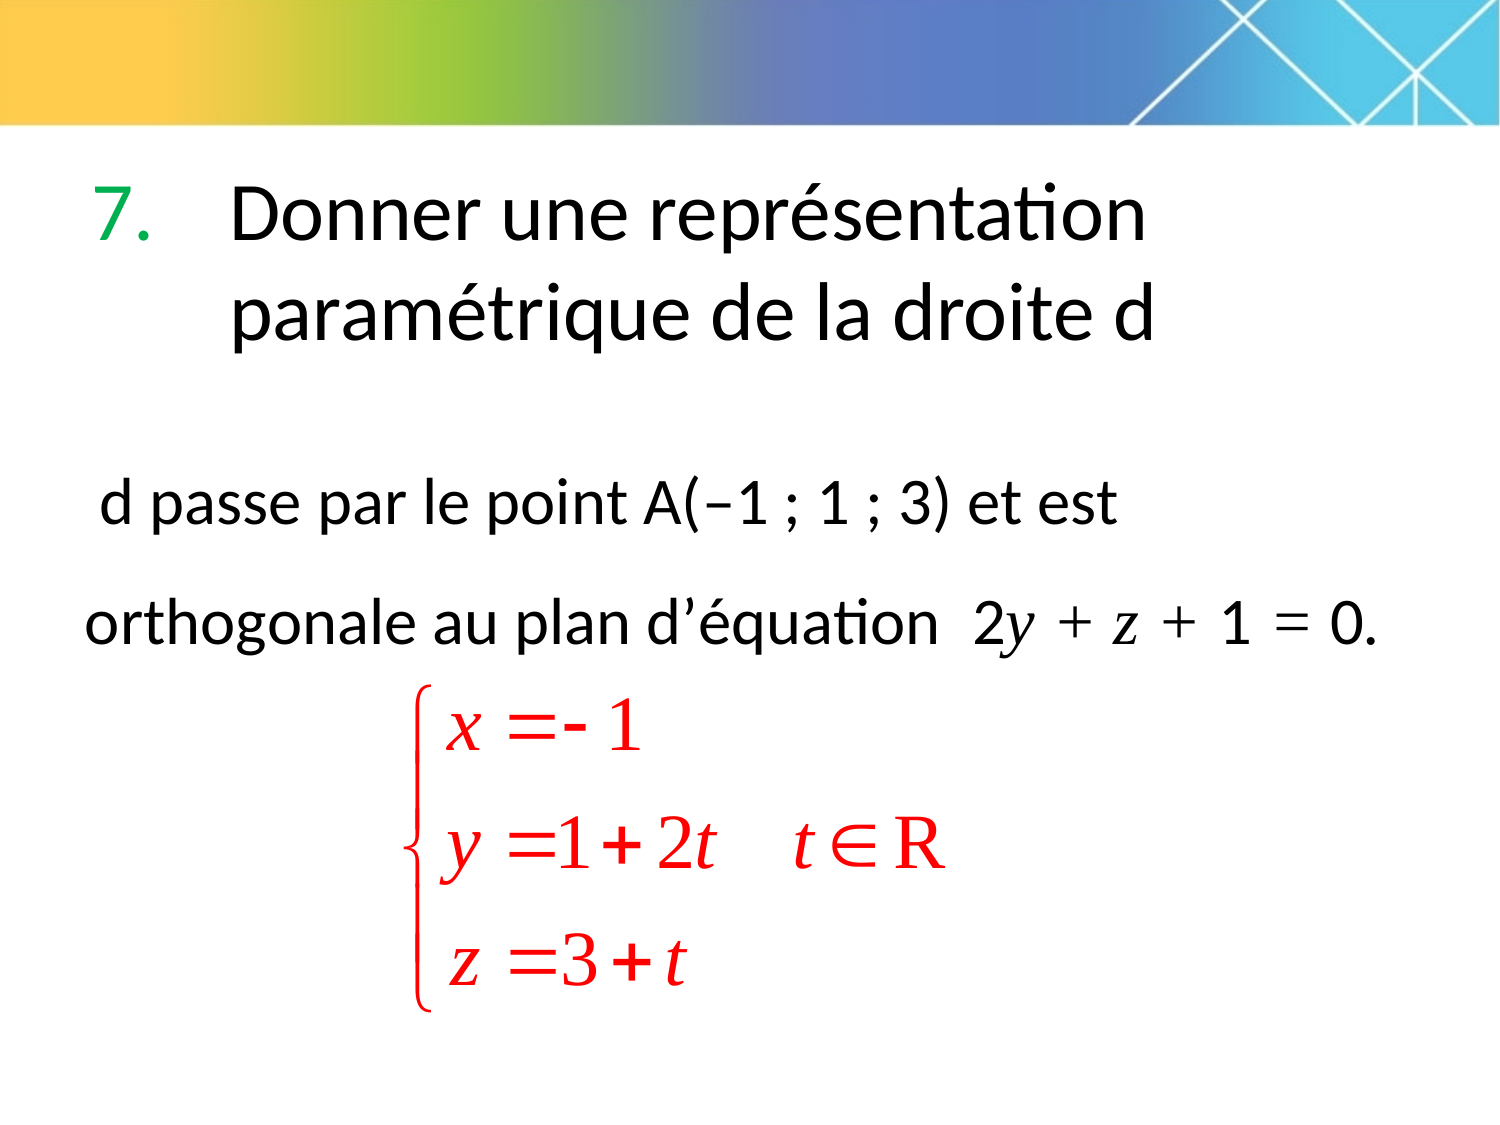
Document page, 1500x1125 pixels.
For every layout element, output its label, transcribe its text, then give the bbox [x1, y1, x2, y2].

picture [0, 0, 1500, 127]
chart [386, 666, 967, 1032]
text_box d passe par le point A(–1 ; 1 ; 3) et est orthogonale au plan d’équation 2y + z + 1 = 0. [70, 410, 1465, 666]
title Donner une représentation paramétrique de la droite d [76, 149, 1500, 365]
